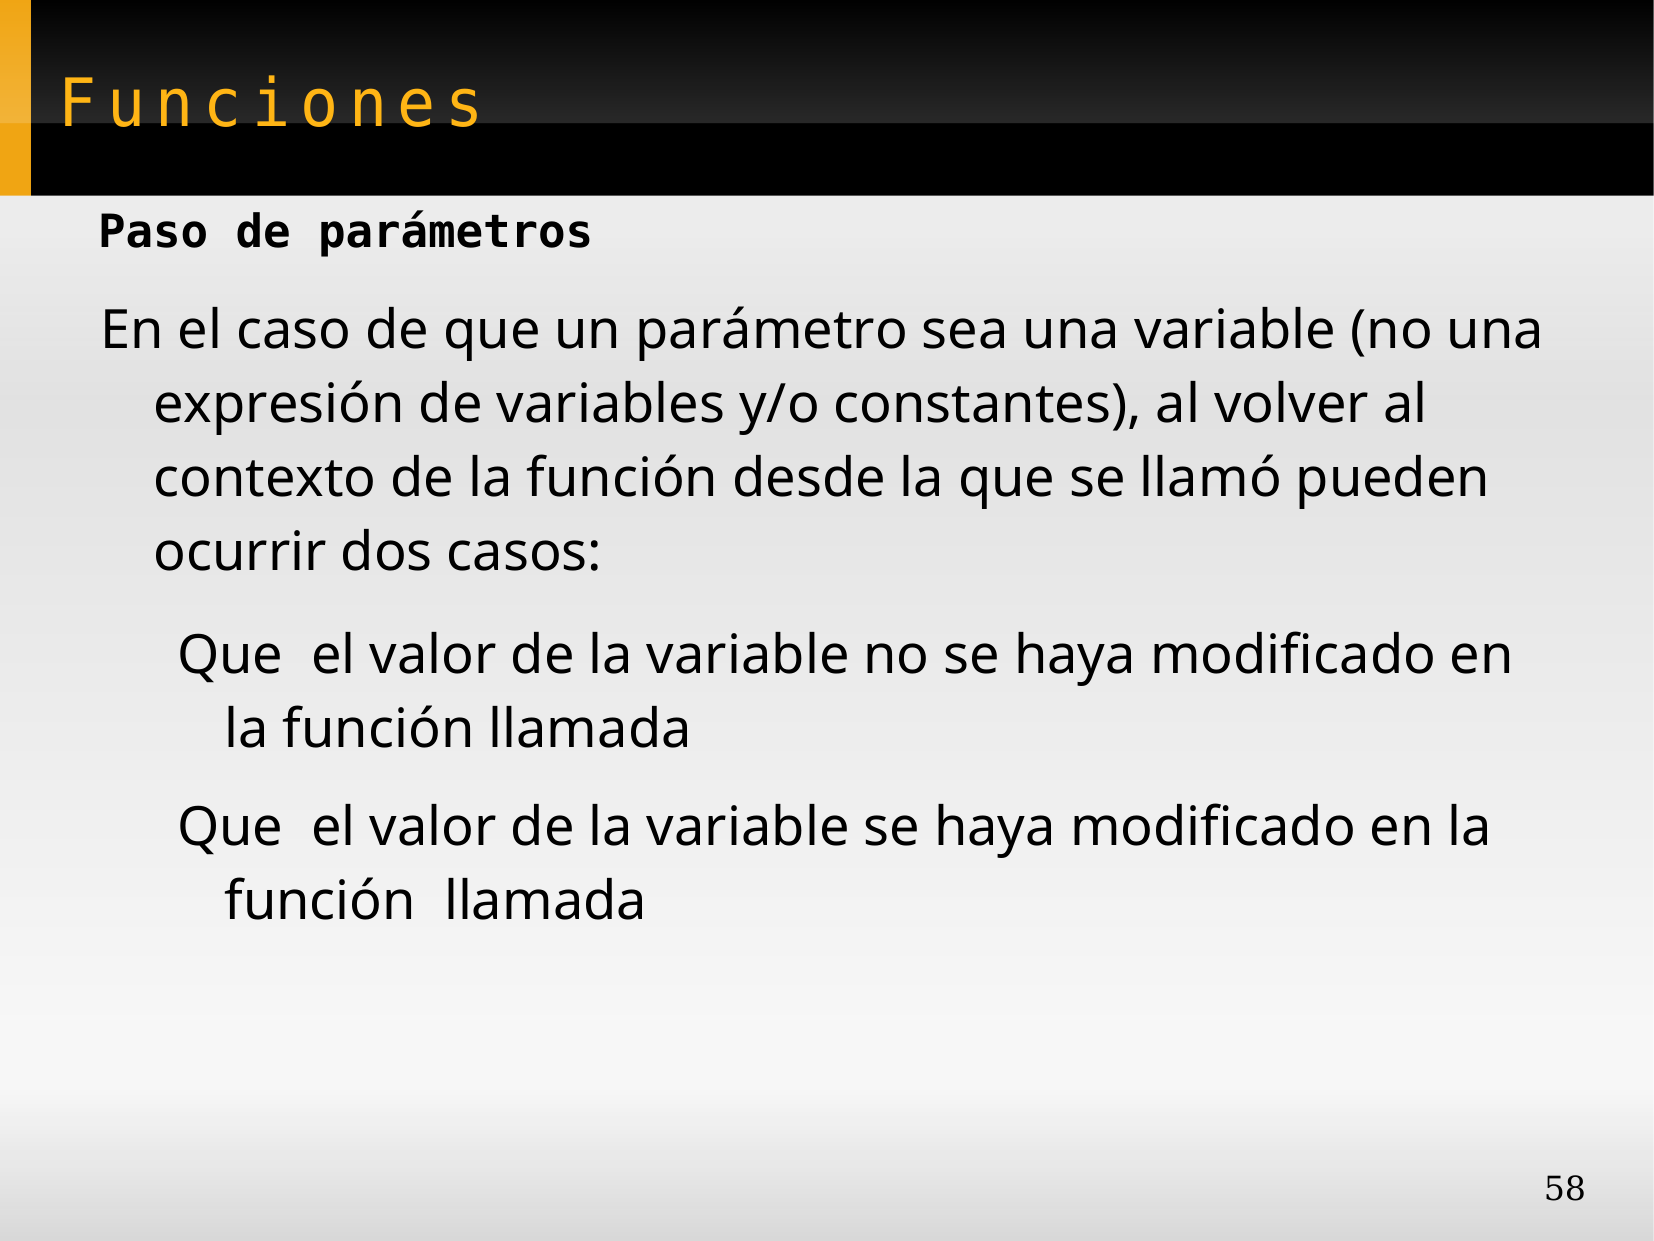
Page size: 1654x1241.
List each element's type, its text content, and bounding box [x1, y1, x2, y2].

text_box Paso de parámetros [83, 197, 608, 266]
title Funciones [59, 29, 1595, 178]
list En el caso de que un parámetro sea una variable (no una expresión de variables y/o constantes), al volver al contexto de la función desde la que se llamó pueden ocurrir dos casos: Que el valor de la variable no se haya modificado en la función llamada Que el valor de la variable se haya modificado en la función llamada [82, 290, 1571, 1109]
picture [0, 0, 1654, 1241]
